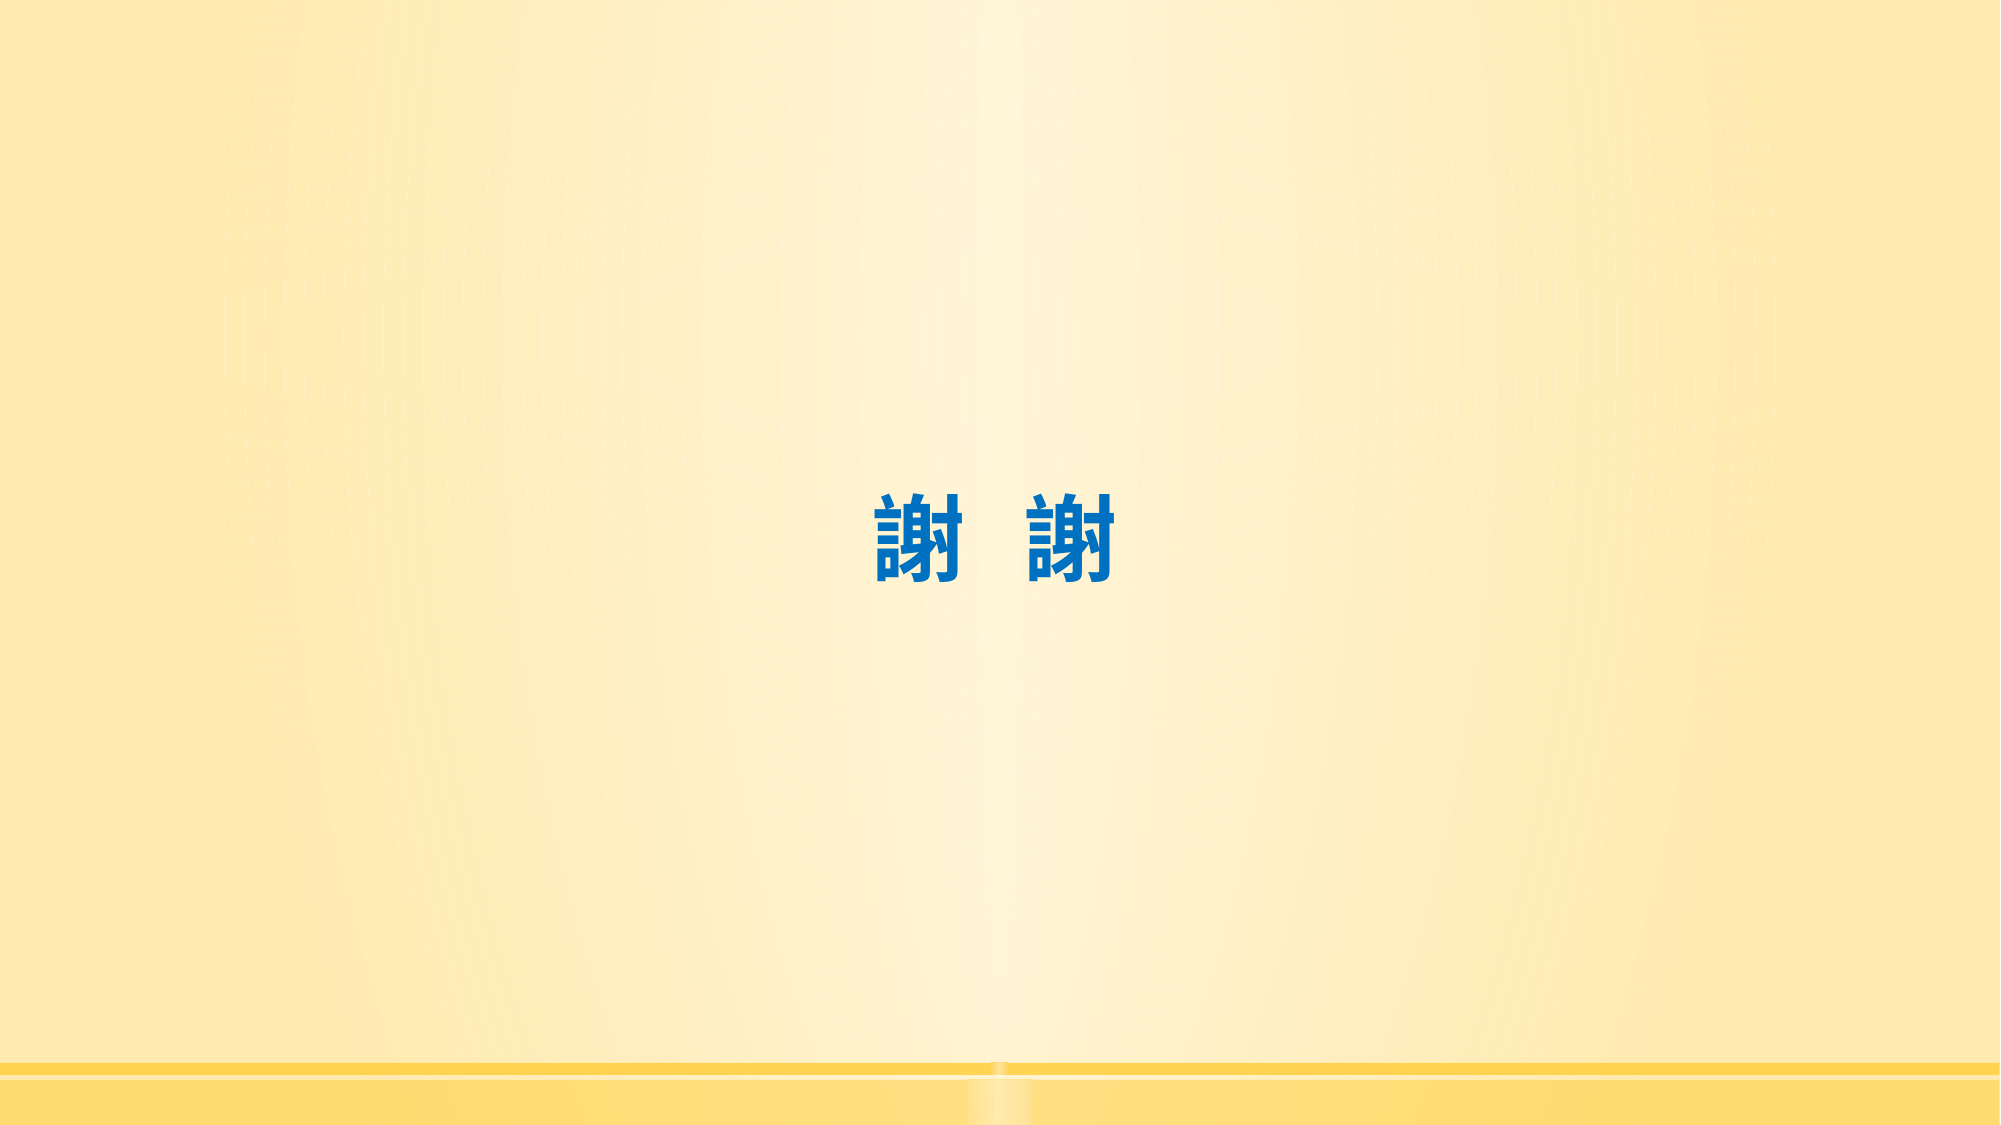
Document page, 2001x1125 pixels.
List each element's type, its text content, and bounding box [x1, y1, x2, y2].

title 謝 謝 [213, 381, 1774, 667]
